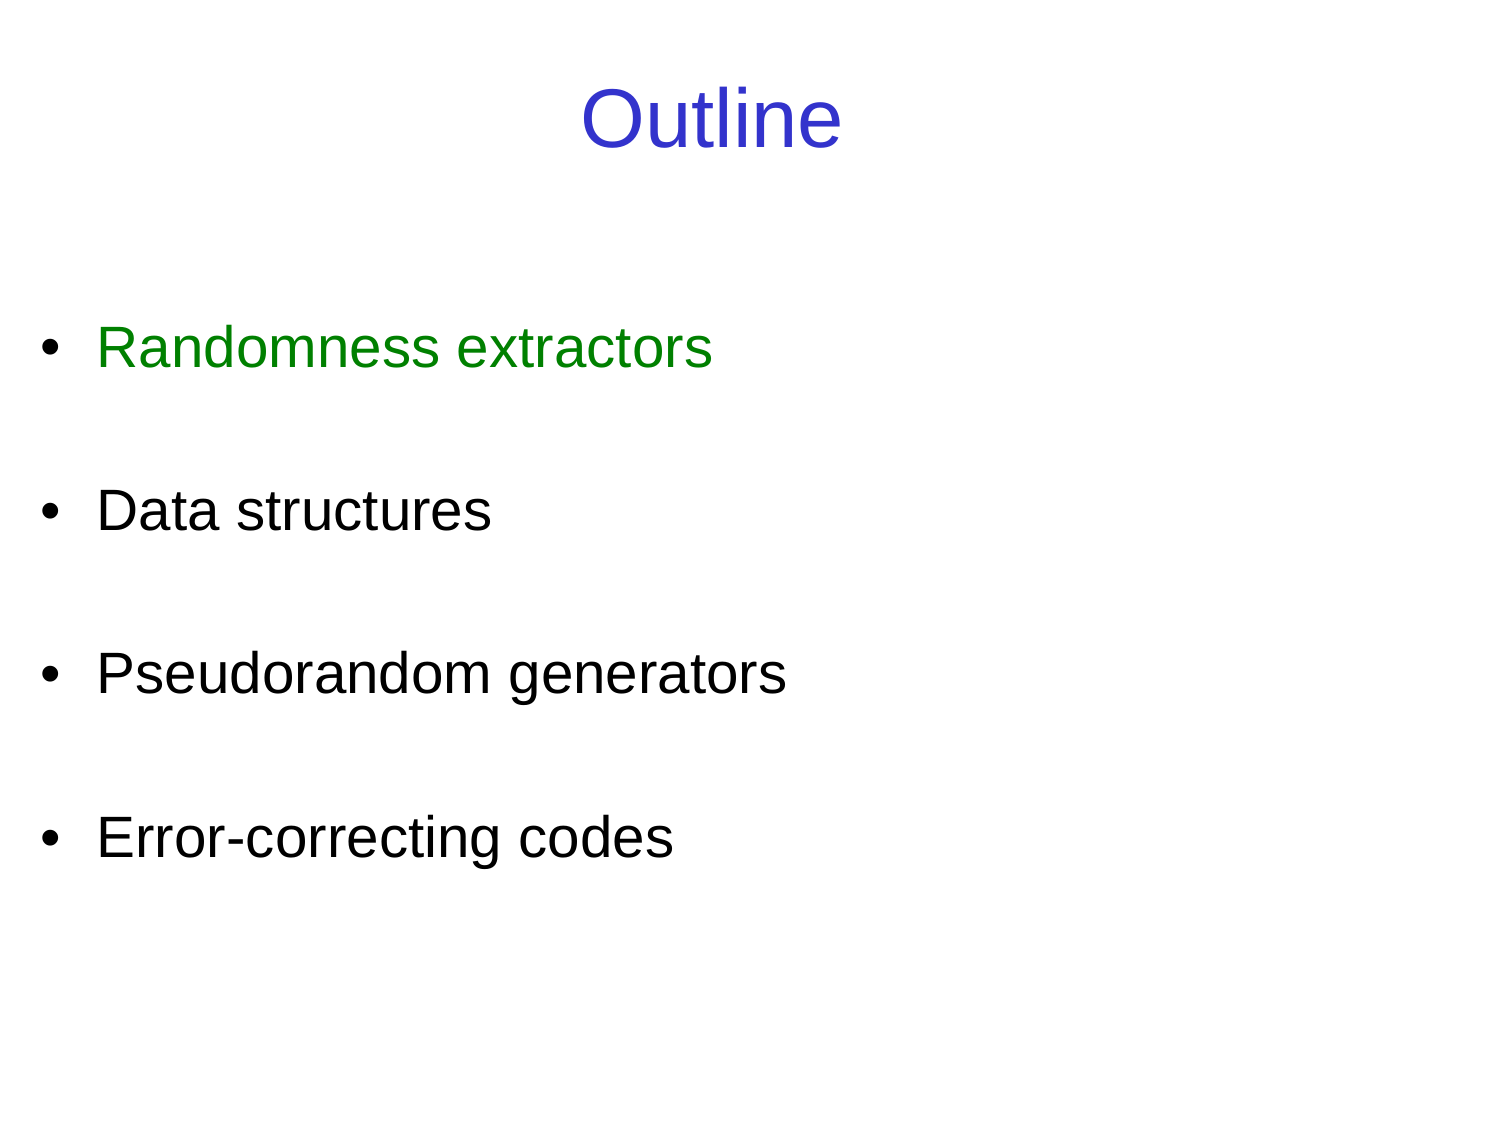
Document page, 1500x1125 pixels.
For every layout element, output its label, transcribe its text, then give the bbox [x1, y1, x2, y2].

list Randomness extractors Data structures Pseudorandom generators Error-correcting codes [25, 224, 1500, 976]
title Outline [75, 24, 1351, 213]
